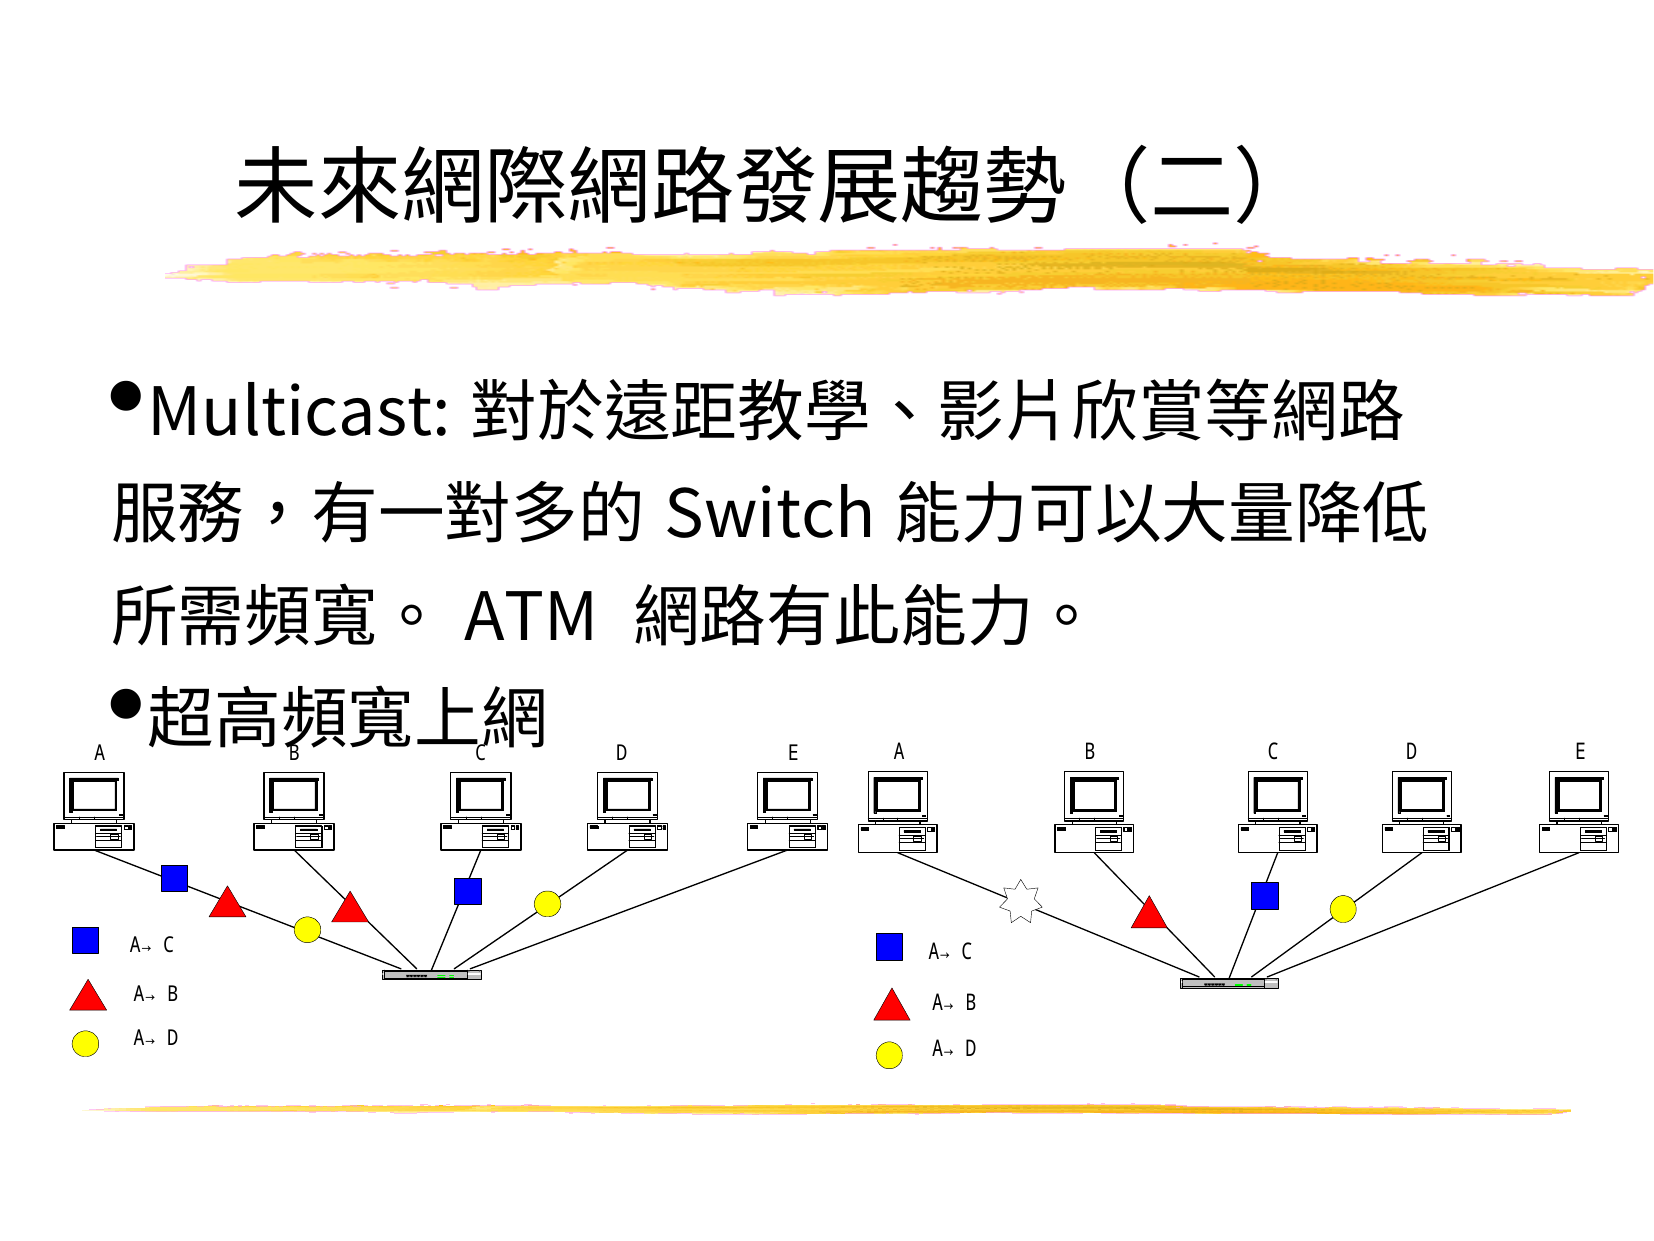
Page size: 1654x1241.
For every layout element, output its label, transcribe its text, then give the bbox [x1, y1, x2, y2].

picture [82, 1102, 1571, 1117]
chart [18, 730, 1654, 1072]
picture [165, 237, 1654, 308]
text_box Multicast:對於遠距教學、影片欣賞等網路服務，有一對多的Switch能力可以大量降低所需頻寬。ATM 網路有此能力。 超高頻寬上網 [96, 344, 1461, 733]
title 未來網際網路發展趨勢（二） [73, 41, 1479, 249]
